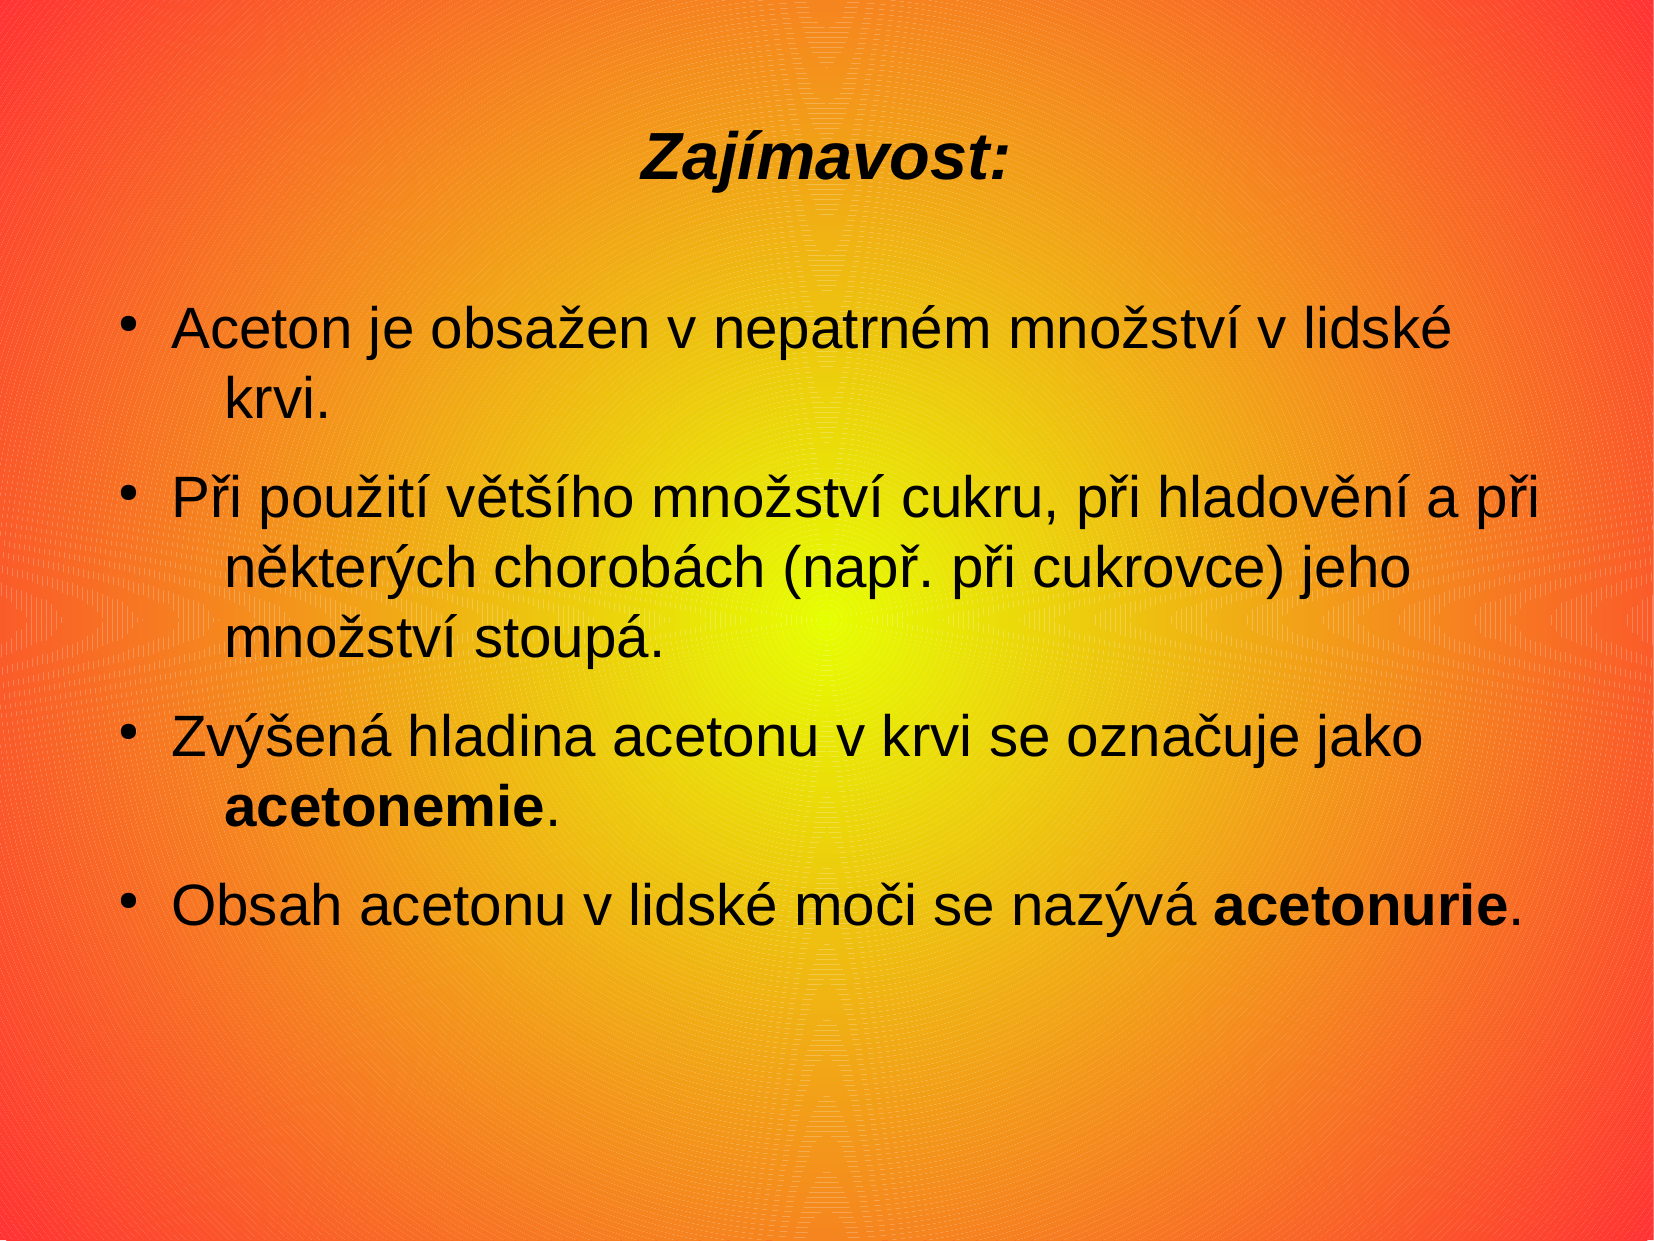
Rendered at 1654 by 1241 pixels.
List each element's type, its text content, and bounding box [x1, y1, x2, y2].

title Zajímavost: [82, 49, 1571, 257]
list Aceton je obsažen v nepatrném množství v lidské krvi. Při použití většího množství cukru, při hladovění a při některých chorobách (např. při cukrovce) jeho množství stoupá. Zvýšená hladina acetonu v krvi se označuje jako acetonemie. Obsah acetonu v lidské moči se nazývá acetonurie. [82, 290, 1571, 1109]
